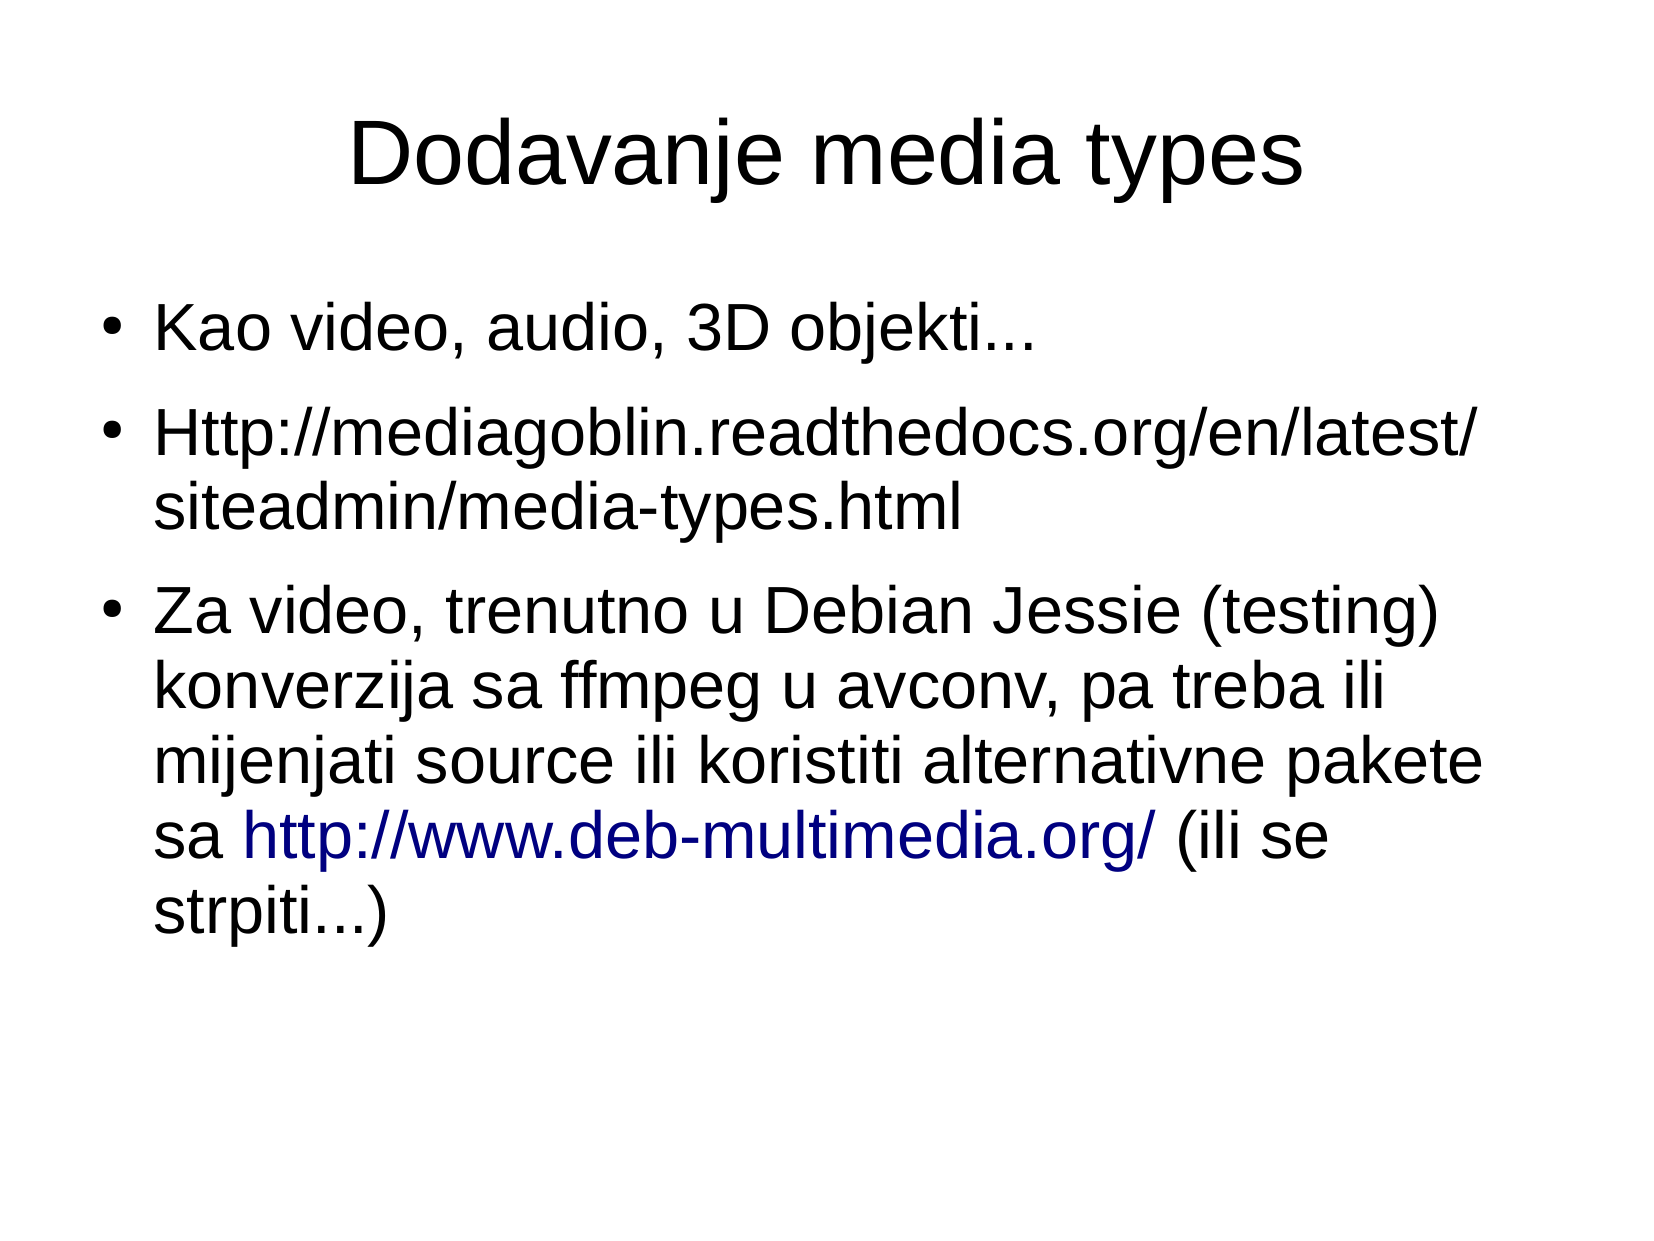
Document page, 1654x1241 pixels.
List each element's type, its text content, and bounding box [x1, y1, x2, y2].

title Dodavanje media types [82, 49, 1571, 257]
list Kao video, audio, 3D objekti... Http://mediagoblin.readthedocs.org/en/latest/siteadmin/media-types.html Za video, trenutno u Debian Jessie (testing) konverzija sa ffmpeg u avconv, pa treba ili mijenjati source ili koristiti alternativne pakete sa http://www.deb-multimedia.org/ (ili se strpiti...) [82, 290, 1538, 1010]
